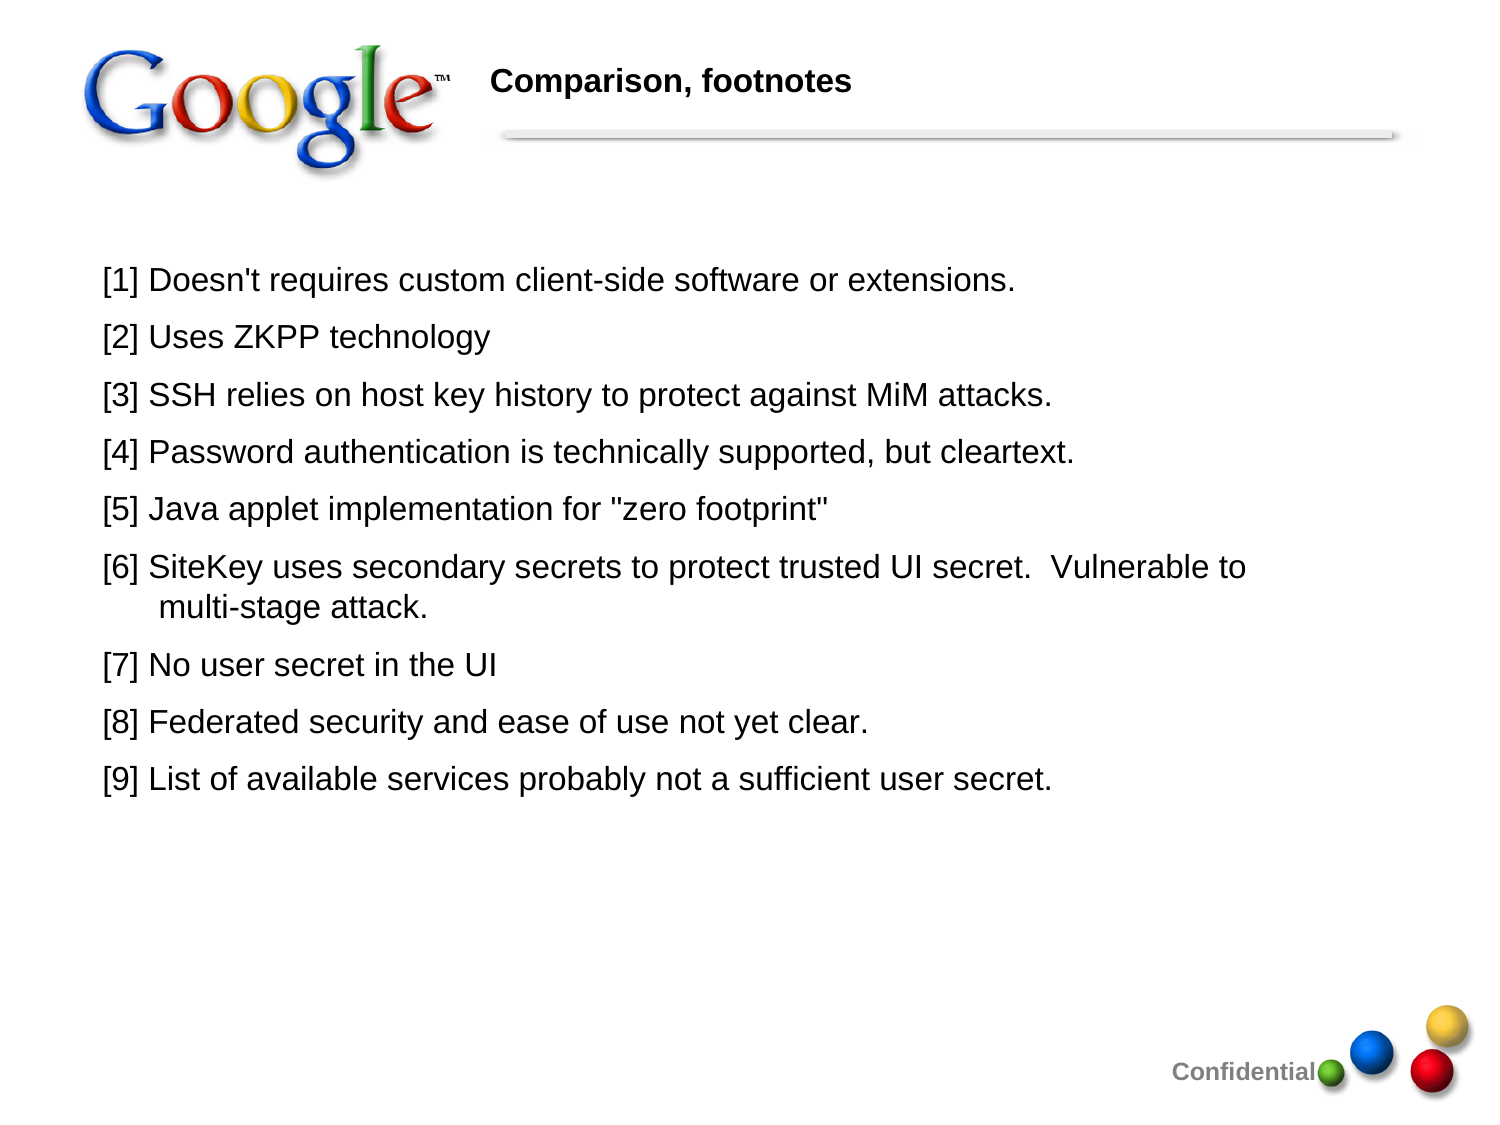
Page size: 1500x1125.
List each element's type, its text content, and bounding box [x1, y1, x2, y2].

title Comparison, footnotes [474, 37, 1450, 126]
list [1] Doesn't requires custom client-side software or extensions. [2] Uses ZKPP technology [3] SSH relies on host key history to protect against MiM attacks. [4] Password authentication is technically supported, but cleartext. [5] Java applet implementation for "zero footprint" [6] SiteKey uses secondary secrets to protect trusted UI secret. Vulnerable to multi-stage attack. [7] No user secret in the UI [8] Federated security and ease of use not yet clear. [9] List of available services probably not a sufficient user secret. [87, 249, 1338, 851]
